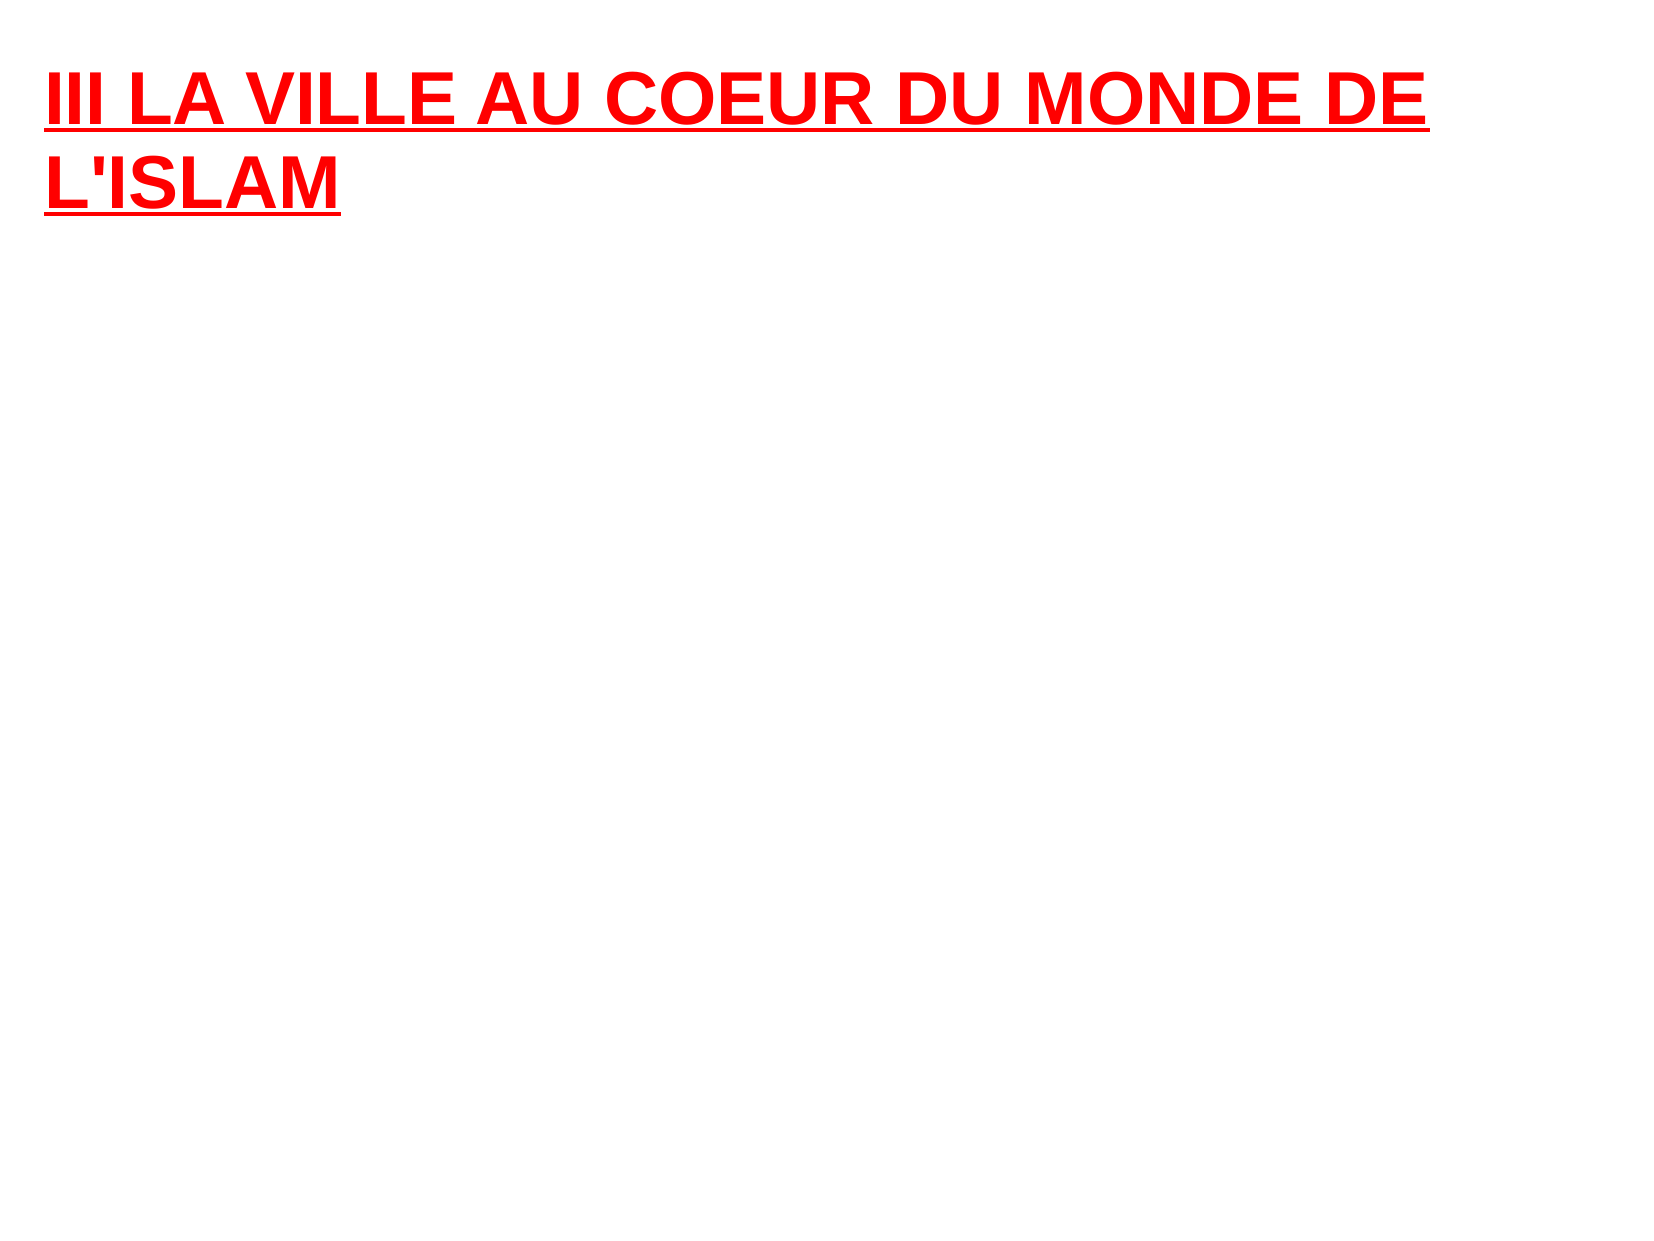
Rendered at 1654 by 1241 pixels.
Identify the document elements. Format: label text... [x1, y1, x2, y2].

text_box III LA VILLE AU COEUR DU MONDE DE L'ISLAM [29, 48, 1565, 232]
